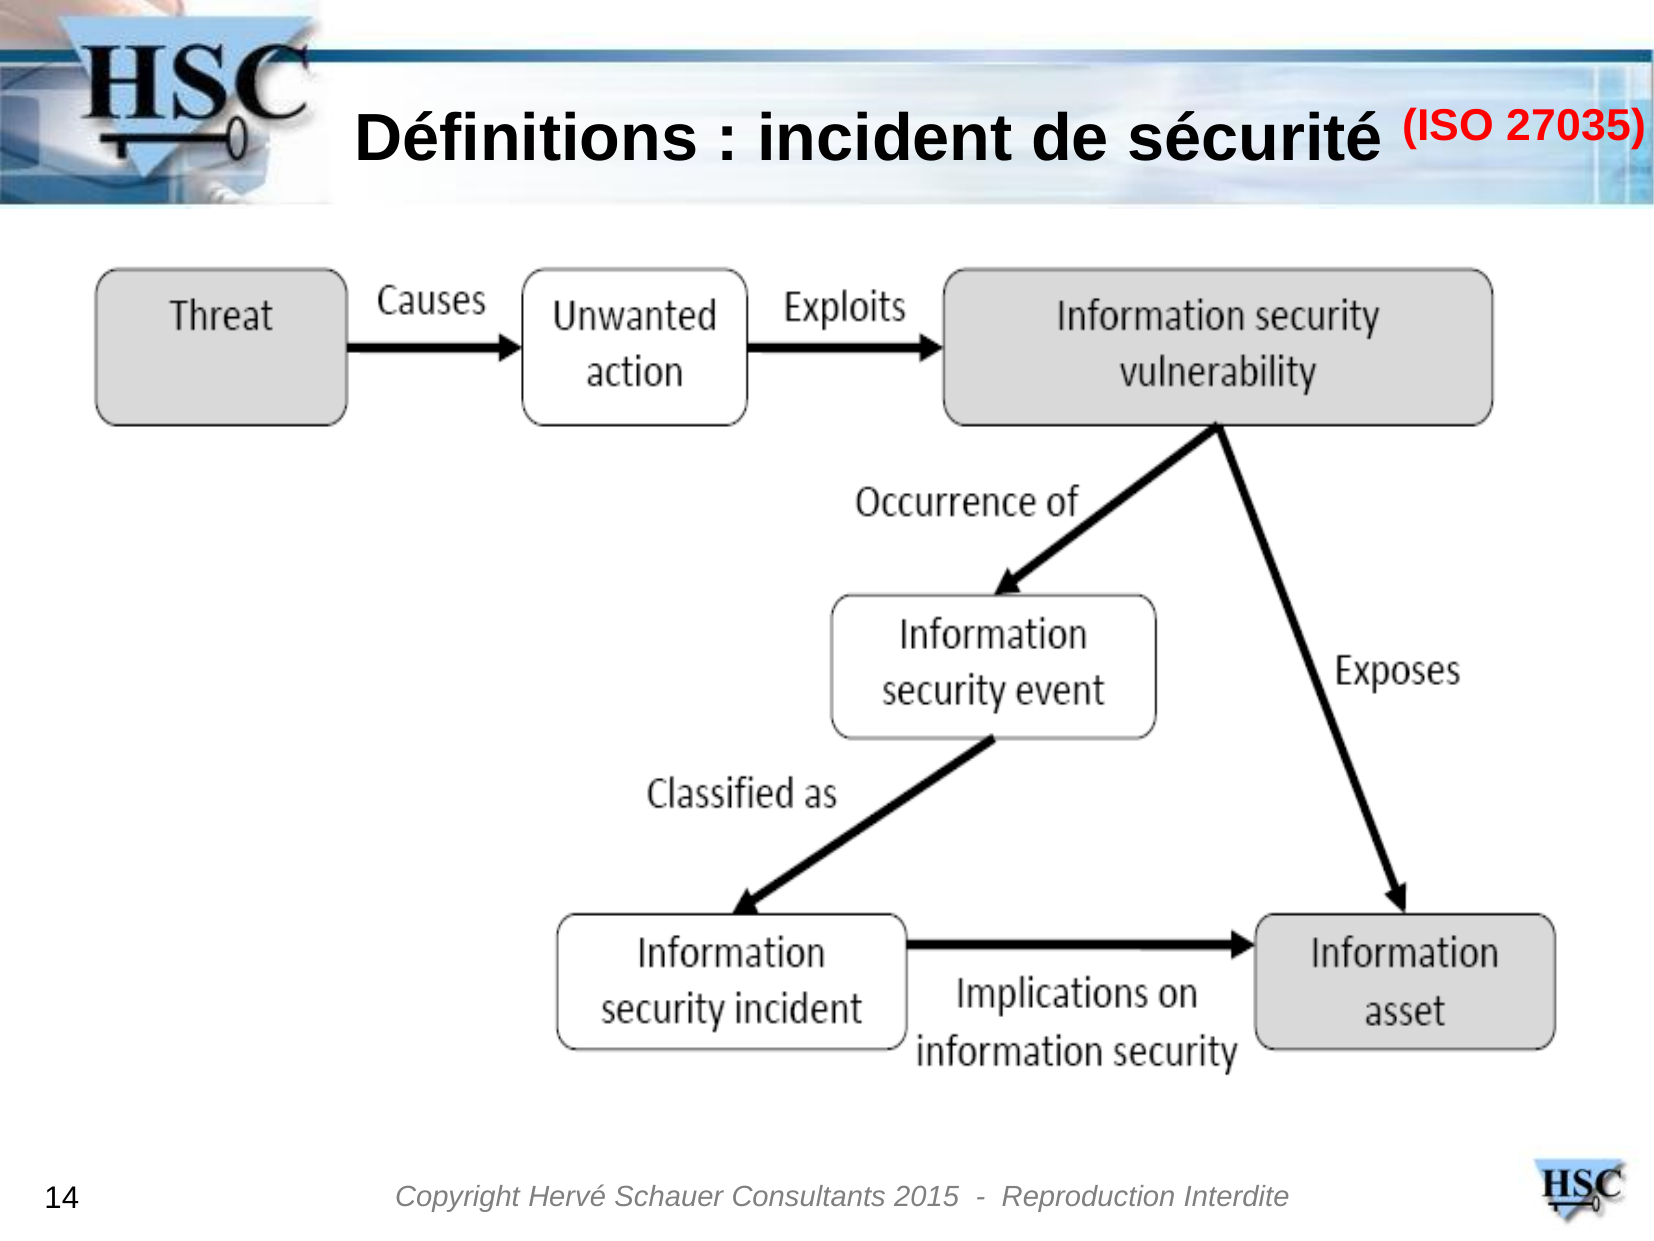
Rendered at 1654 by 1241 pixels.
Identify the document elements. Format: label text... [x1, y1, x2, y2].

title Définitions : incident de sécurité (ISO 27035) [354, 59, 1654, 210]
picture [89, 261, 1566, 1082]
